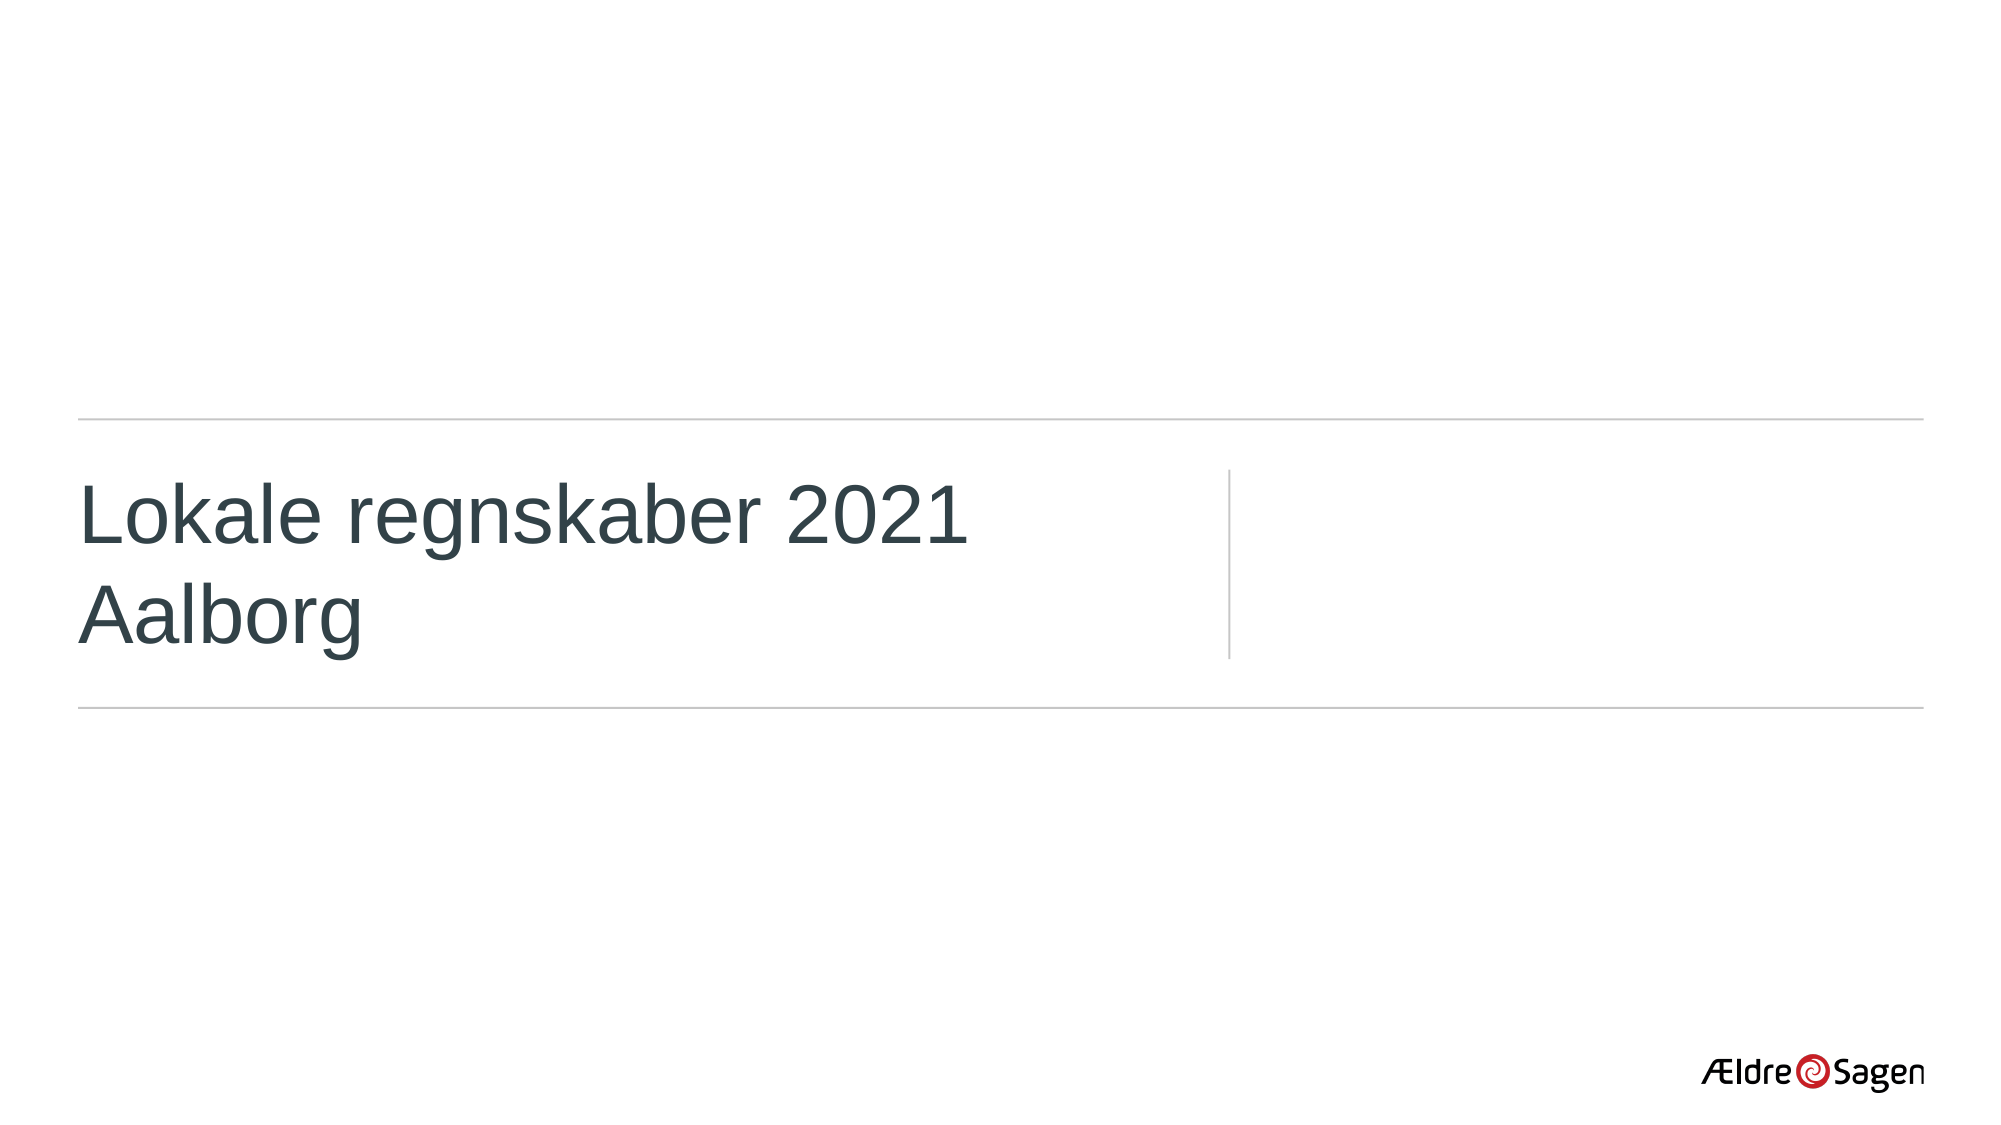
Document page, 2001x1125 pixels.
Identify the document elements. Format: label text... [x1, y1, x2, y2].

title Lokale regnskaber 2021 Aalborg [78, 420, 1186, 701]
